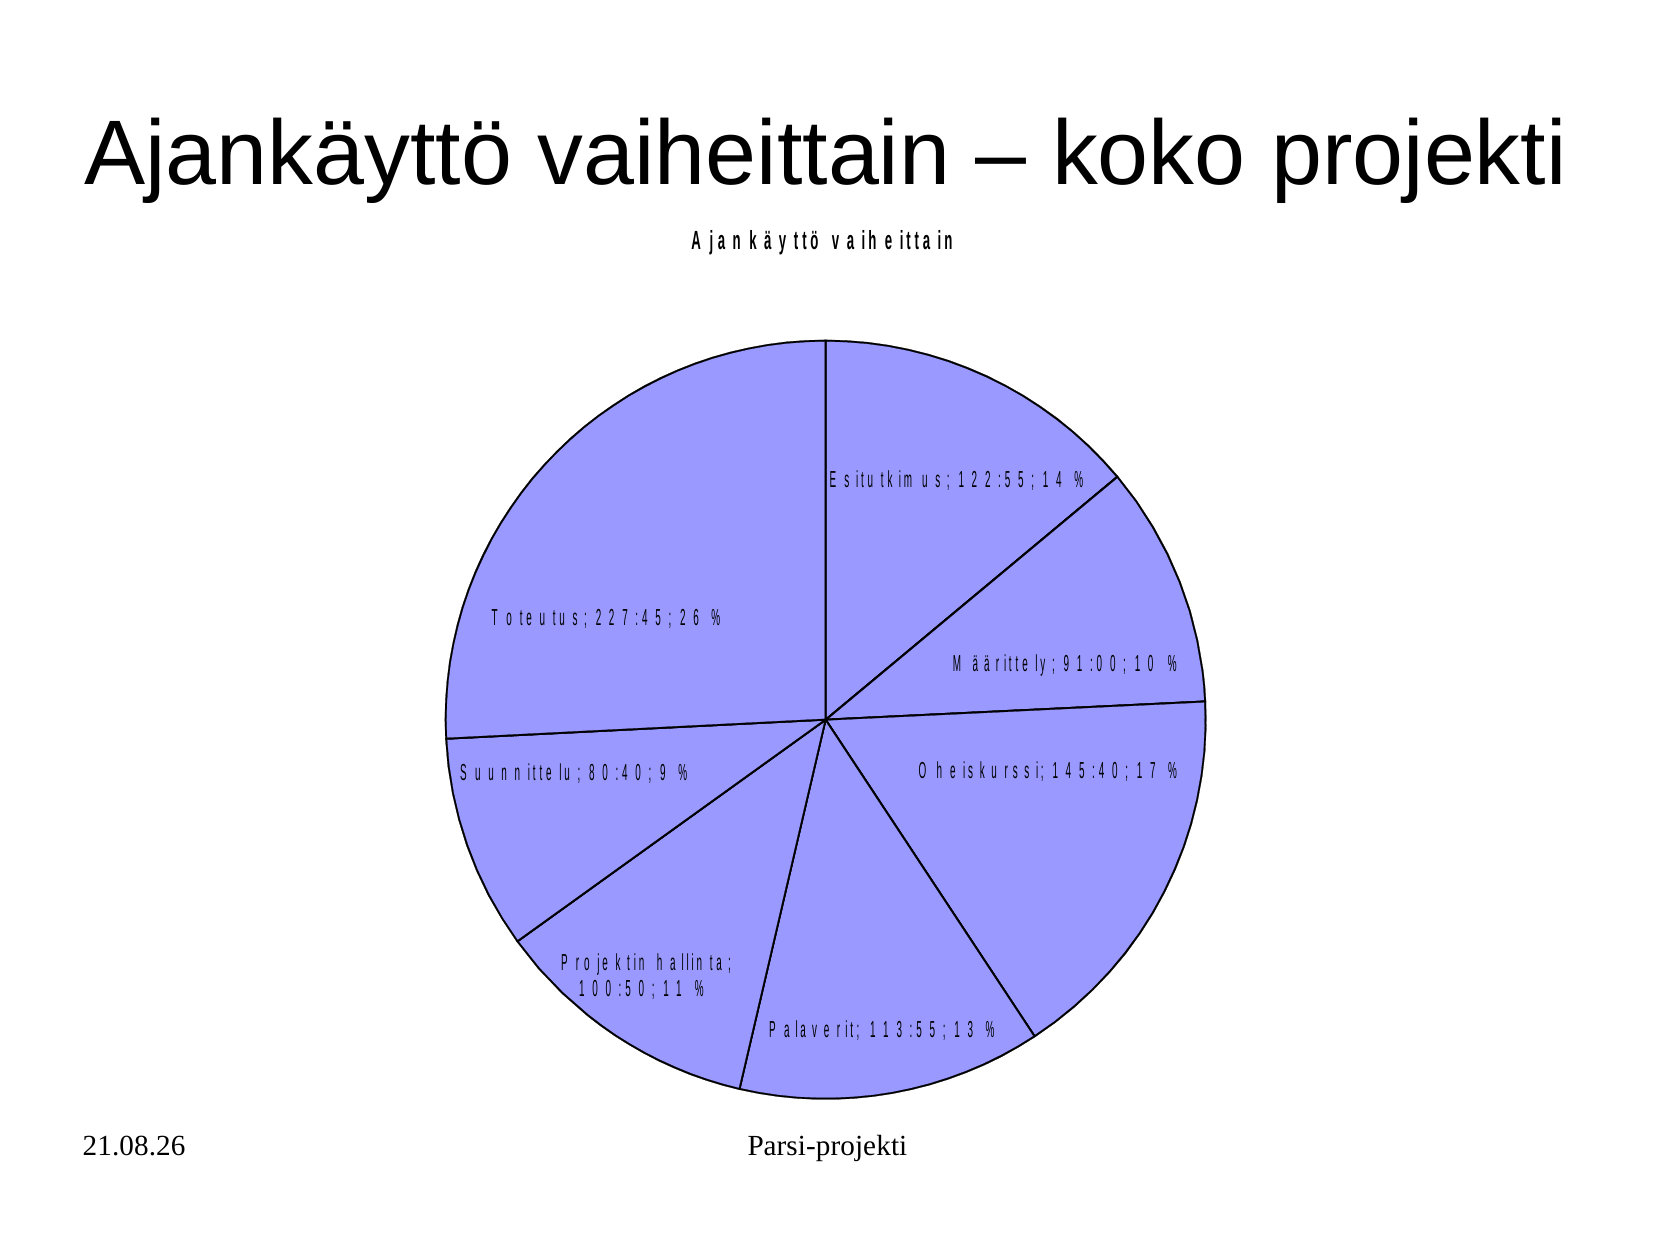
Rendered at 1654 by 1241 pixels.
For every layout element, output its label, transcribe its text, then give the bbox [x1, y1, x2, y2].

picture [25, 207, 1626, 1182]
title Ajankäyttö vaiheittain – koko projekti [82, 56, 1571, 207]
